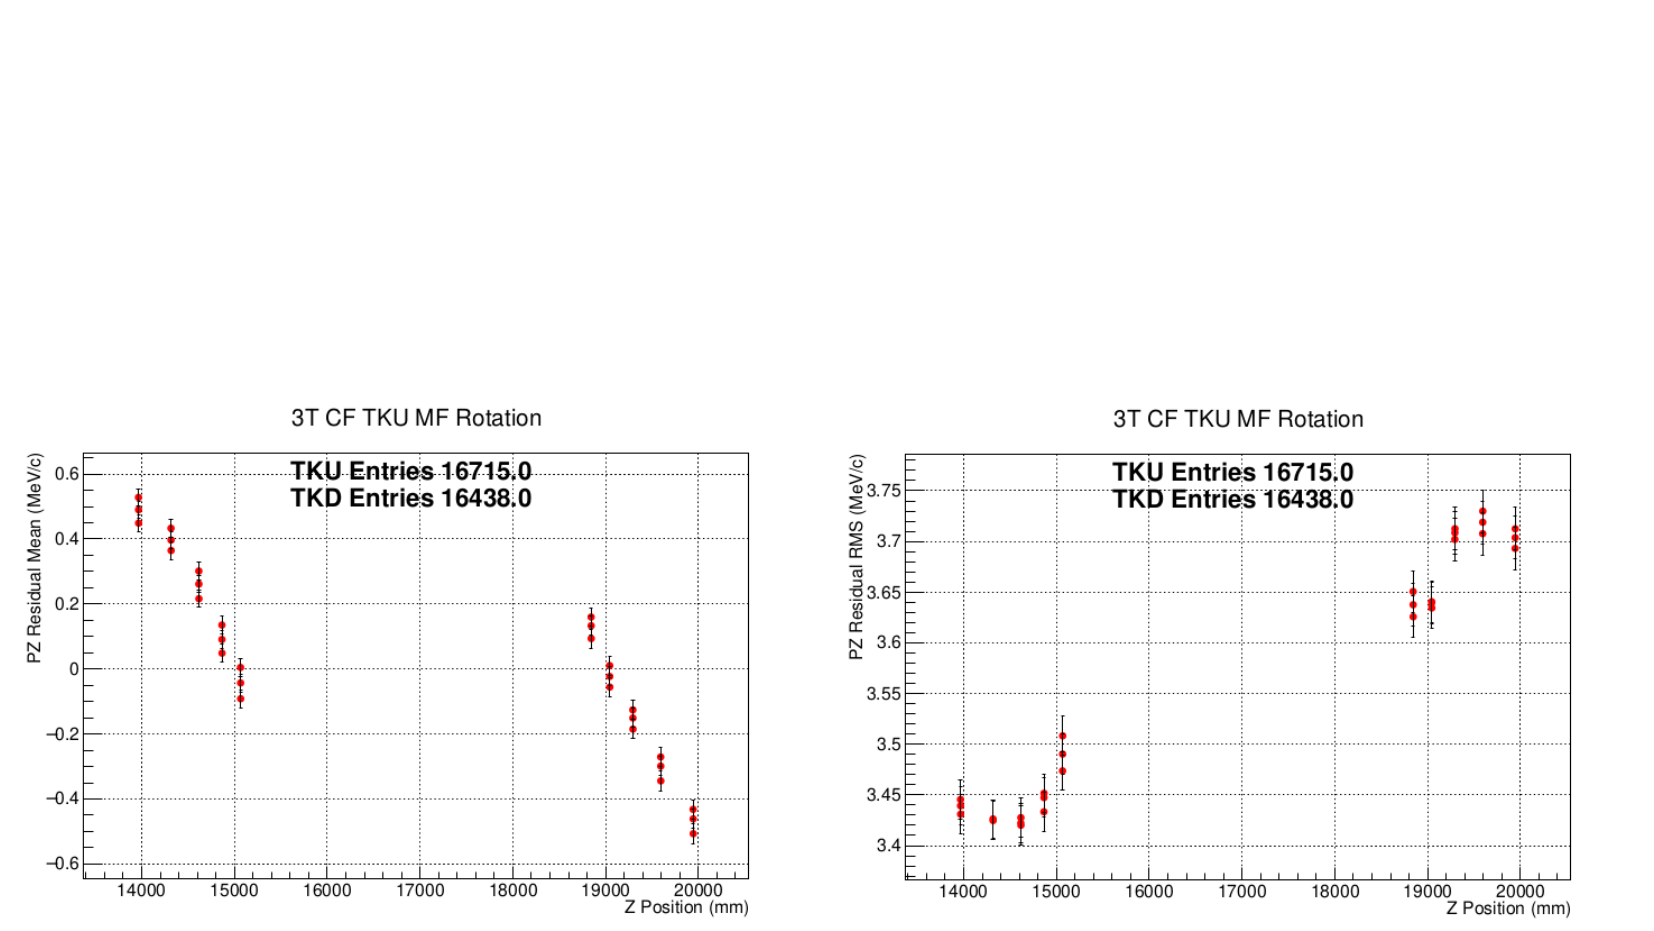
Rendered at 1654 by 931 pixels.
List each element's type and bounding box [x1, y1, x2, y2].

picture [1, 401, 1653, 931]
